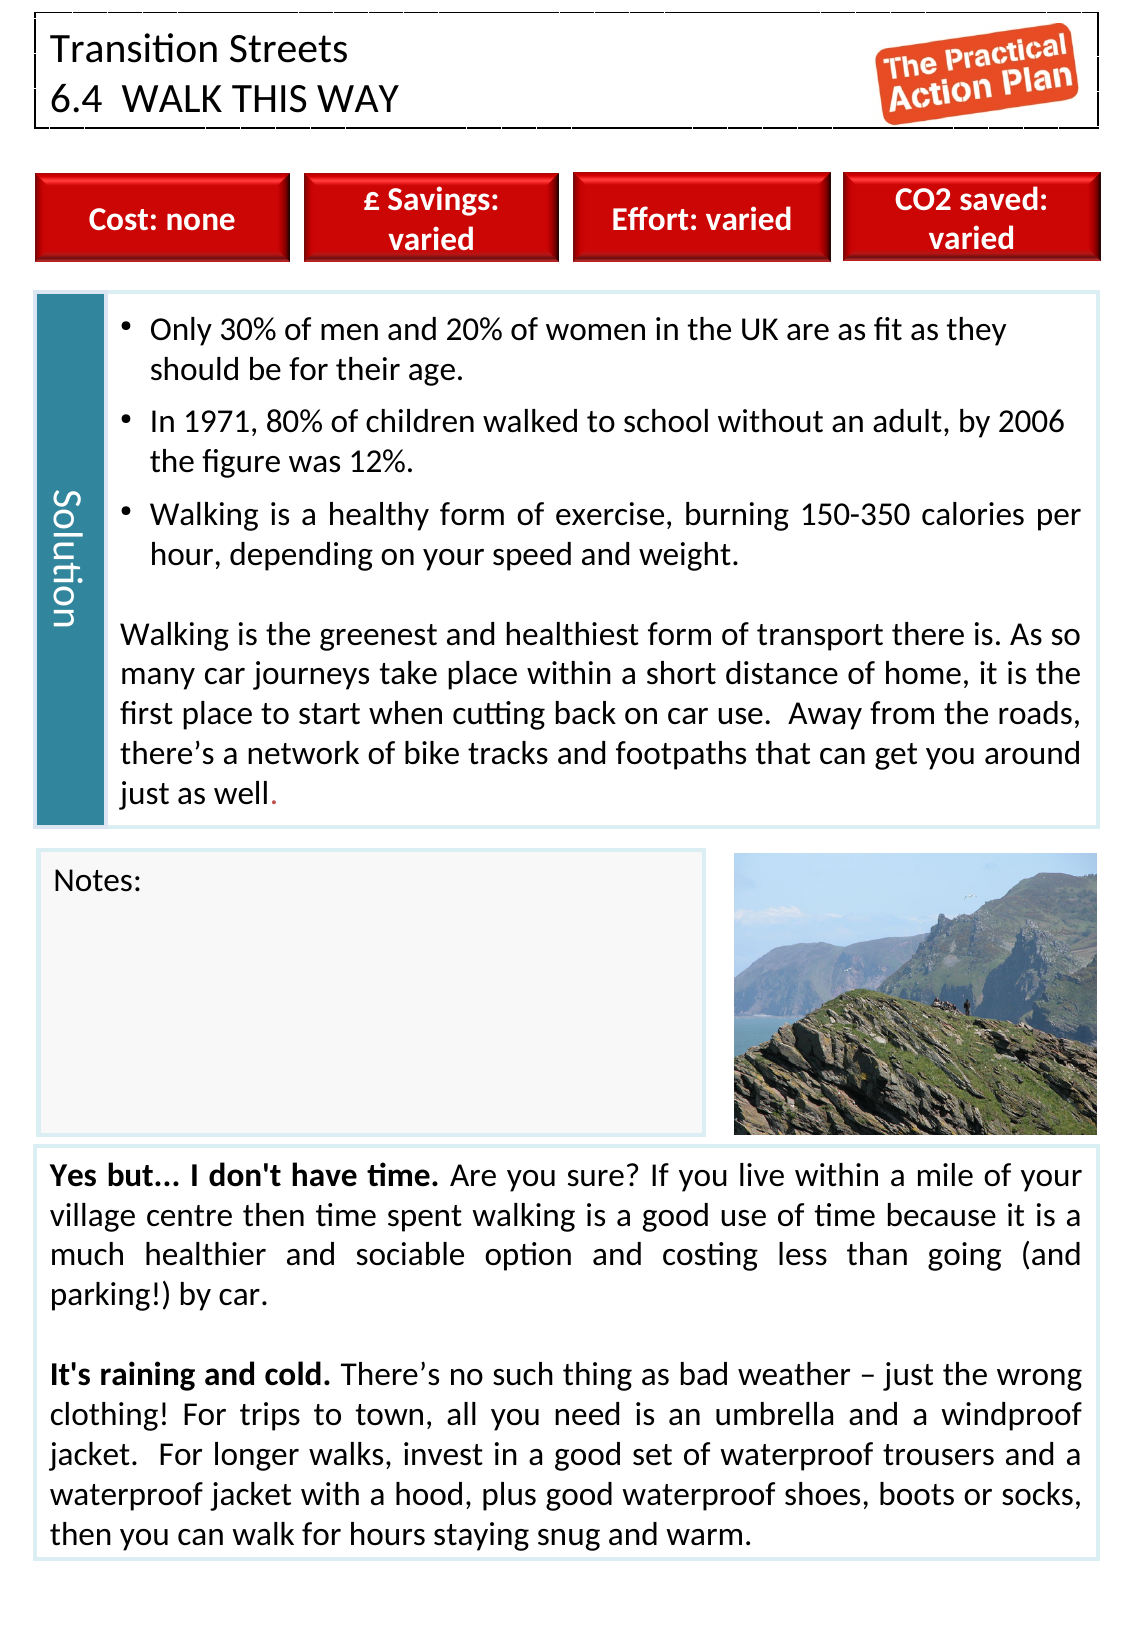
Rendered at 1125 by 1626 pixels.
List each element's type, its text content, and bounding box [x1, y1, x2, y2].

text_box Cost: none [35, 173, 290, 262]
text_box £ Savings: varied [304, 173, 559, 262]
picture [734, 853, 1097, 1136]
picture [841, 170, 1103, 264]
text_box CO2 saved: varied [844, 172, 1100, 262]
text_box Transition Streets 6.4 WALK THIS WAY [35, 12, 1099, 129]
picture [571, 170, 833, 265]
text_box Yes but... I don't have time. Are you sure? If you live within a mile of your village centre then time spent walking is a good use of time because it is a much healthier and sociable option and costing less than going (and parking!) by car. It's raining and cold. There’s no such thing as bad weather – just the wrong clothing! For trips to town, all you need is an umbrella and a windproof jacket. For longer walks, invest in a good set of waterproof trousers and a waterproof jacket with a hood, plus good waterproof shoes, boots or socks, then you can walk for hours staying snug and warm. [35, 1145, 1099, 1560]
picture [302, 171, 561, 265]
picture [33, 171, 292, 265]
text_box Solution [35, 291, 107, 827]
text_box Effort: varied [575, 172, 830, 262]
text_box Notes: [38, 850, 705, 1135]
text_box Only 30% of men and 20% of women in the UK are as fit as they should be for their age. In 1971, 80% of children walked to school without an adult, by 2006 the figure was 12%. Walking is a healthy form of exercise, burning 150-350 calories per hour, depending on your speed and weight. Walking is the greenest and healthiest form of transport there is. As so many car journeys take place within a short distance of home, it is the first place to start when cutting back on car use. Away from the roads, there’s a network of bike tracks and footpaths that can get you around just as well. [107, 291, 1098, 827]
